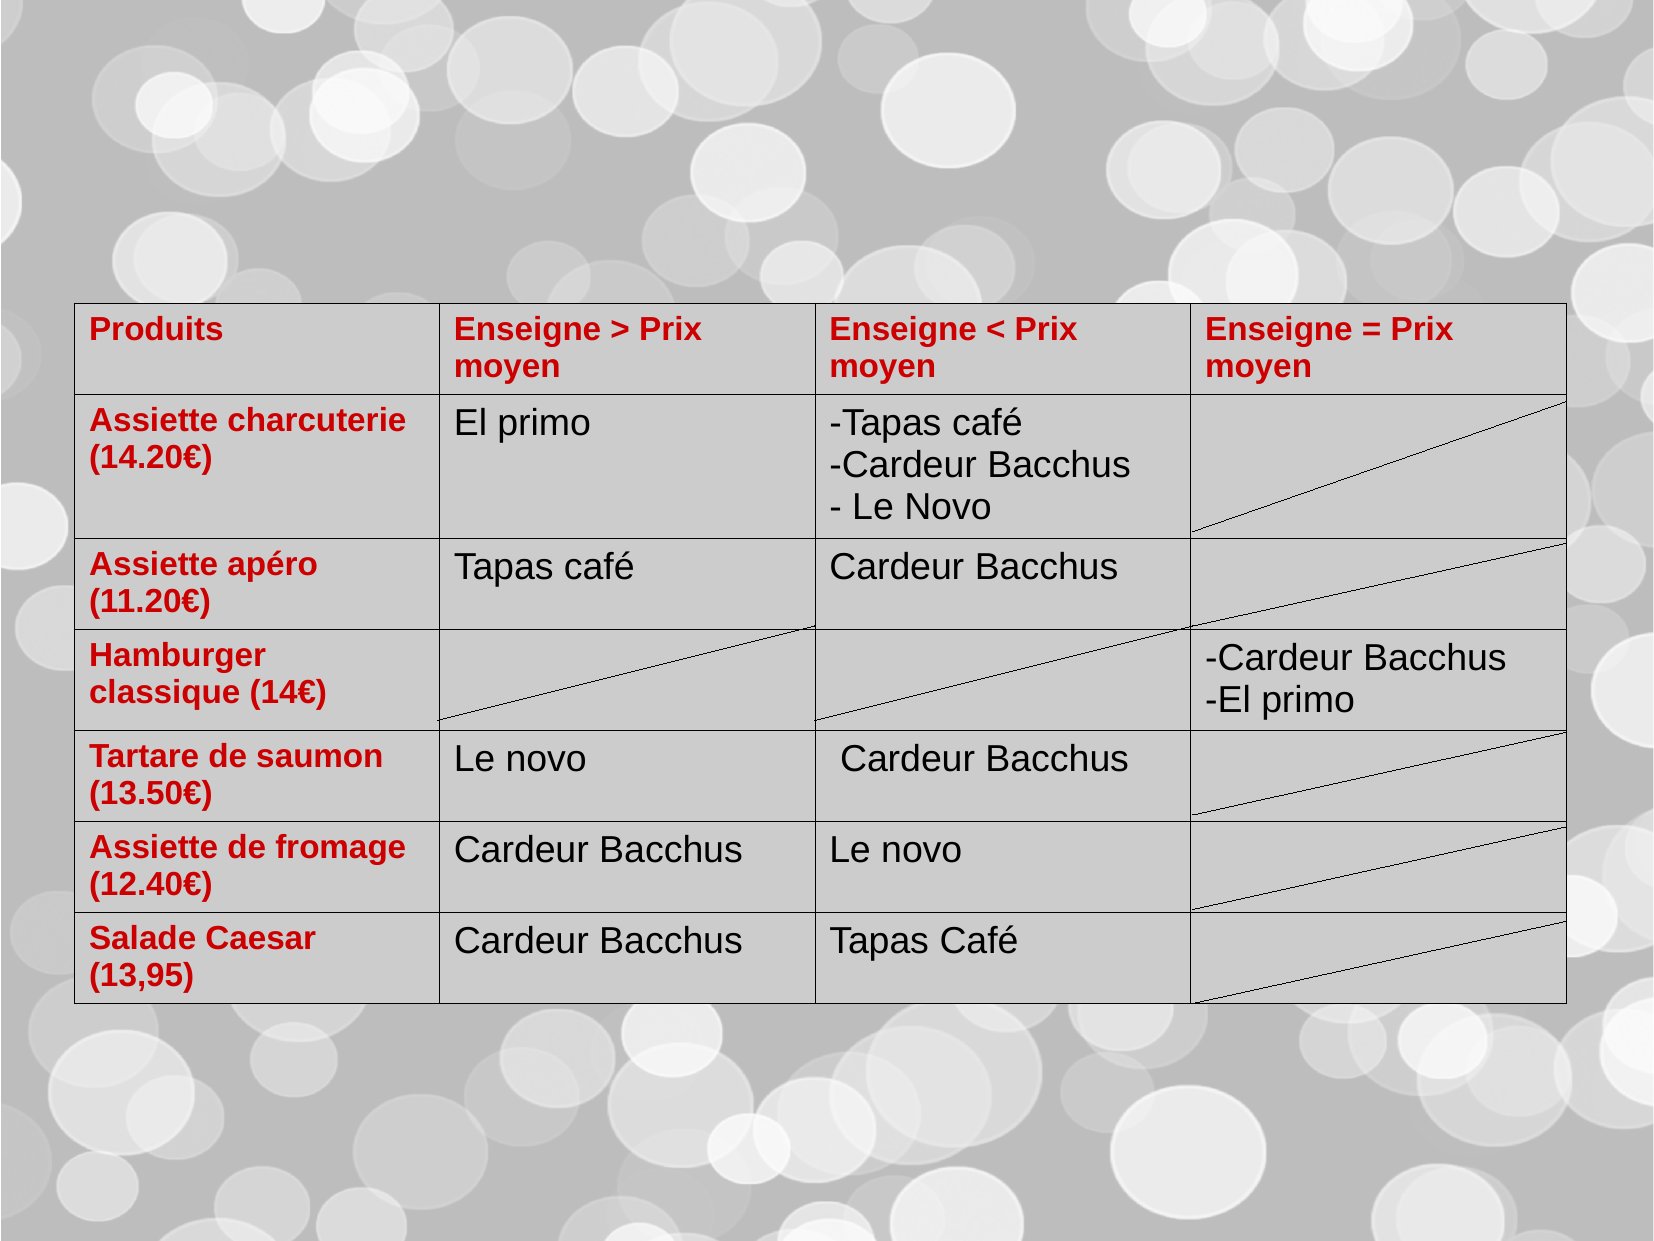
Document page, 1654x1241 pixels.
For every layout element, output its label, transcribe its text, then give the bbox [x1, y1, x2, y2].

table_cell [816, 630, 1190, 730]
picture [0, 0, 1654, 1241]
table_cell -Cardeur Bacchus -El primo [1191, 630, 1566, 730]
table_cell El primo [440, 395, 815, 538]
table_cell Tapas café [440, 539, 815, 629]
table_cell -Tapas café -Cardeur Bacchus - Le Novo [816, 395, 1190, 538]
table_cell Le novo [440, 731, 815, 821]
table_cell Assiette charcuterie (14.20€) [75, 395, 439, 538]
table_cell Cardeur Bacchus [440, 913, 815, 1003]
table_cell Tapas Café [816, 913, 1190, 1003]
table_cell [1191, 913, 1566, 1003]
table_cell [1191, 822, 1566, 912]
table_header Enseigne = Prix moyen [1191, 304, 1566, 394]
table_cell Assiette de fromage (12.40€) [75, 822, 439, 912]
table_cell [1191, 539, 1566, 629]
table_cell Le novo [816, 822, 1190, 912]
table_header Enseigne < Prix moyen [816, 304, 1190, 394]
table_cell Salade Caesar (13,95) [75, 913, 439, 1003]
table_cell Tartare de saumon (13.50€) [75, 731, 439, 821]
table_header Produits [75, 304, 439, 394]
table_cell Cardeur Bacchus [440, 822, 815, 912]
table_cell Cardeur Bacchus [816, 731, 1190, 821]
table_cell Cardeur Bacchus [816, 539, 1190, 629]
table_cell [1191, 731, 1566, 821]
table_cell [1191, 395, 1566, 538]
table_header Enseigne > Prix moyen [440, 304, 815, 394]
table_cell Hamburger classique (14€) [75, 630, 439, 730]
table_cell [440, 630, 815, 730]
table_cell Assiette apéro (11.20€) [75, 539, 439, 629]
